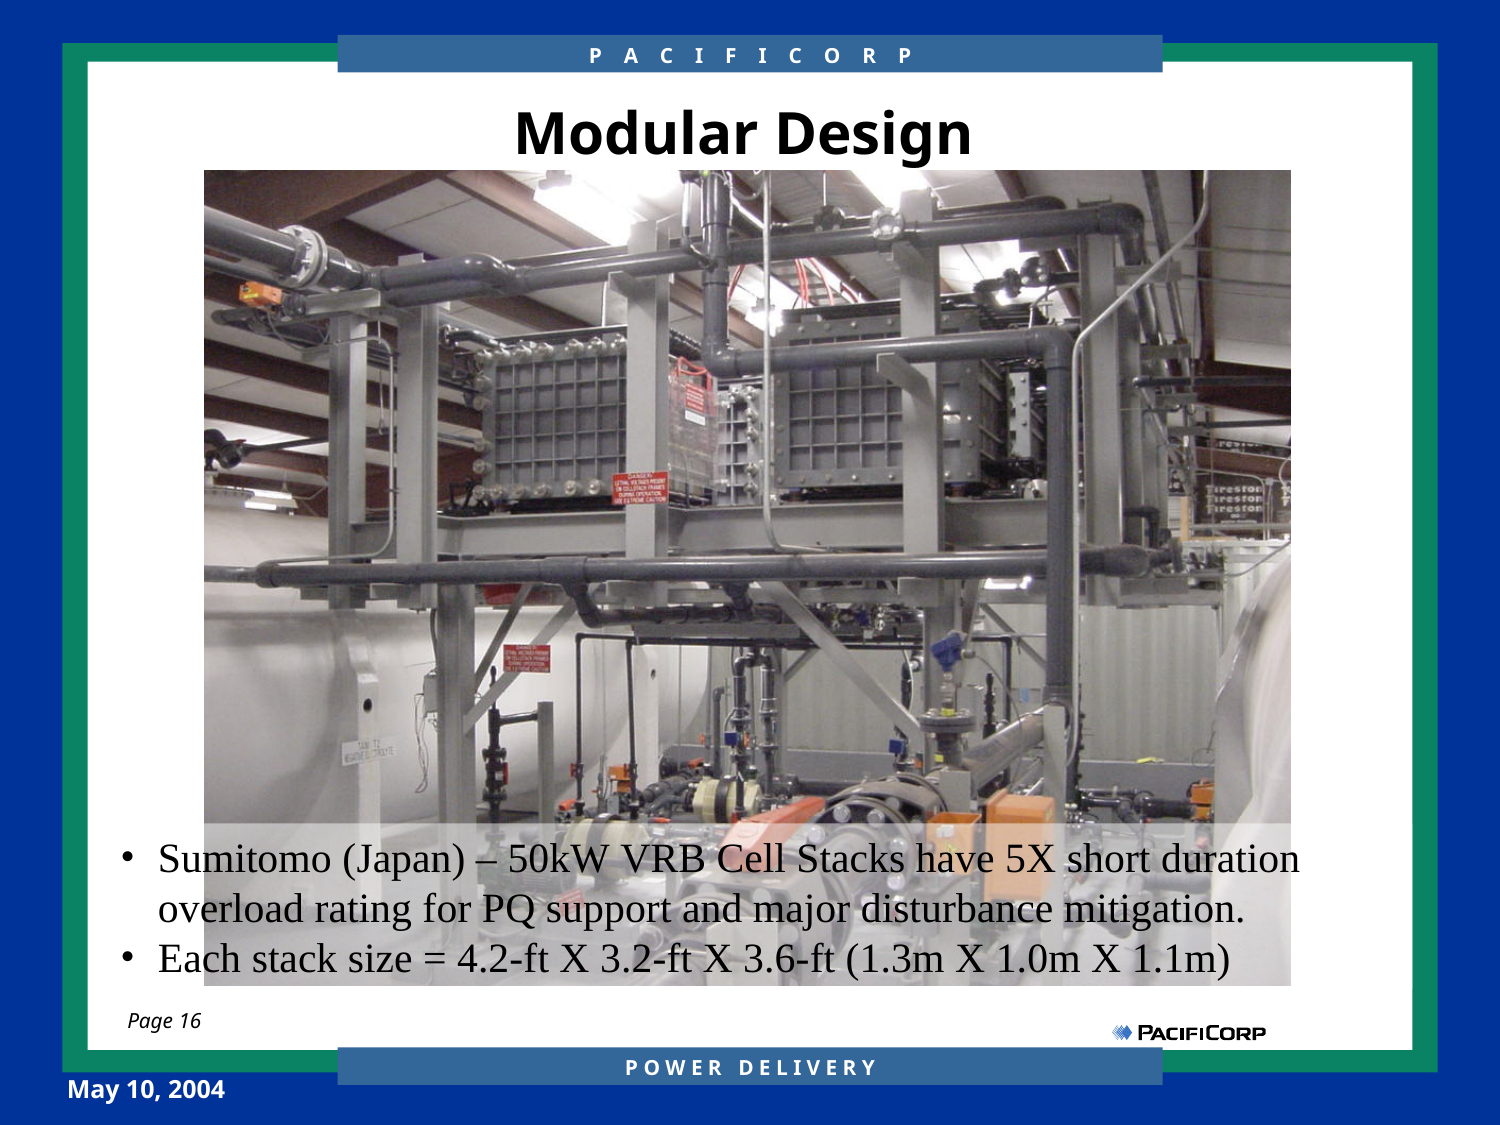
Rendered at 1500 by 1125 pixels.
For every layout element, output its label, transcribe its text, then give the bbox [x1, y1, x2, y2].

text_box Sumitomo (Japan) – 50kW VRB Cell Stacks have 5X short duration overload rating for PQ support and major disturbance mitigation. Each stack size = 4.2-ft X 3.2-ft X 3.6-ft (1.3m X 1.0m X 1.1m) [105, 823, 1413, 989]
picture [204, 175, 1291, 823]
title Modular Design [87, 87, 1400, 175]
